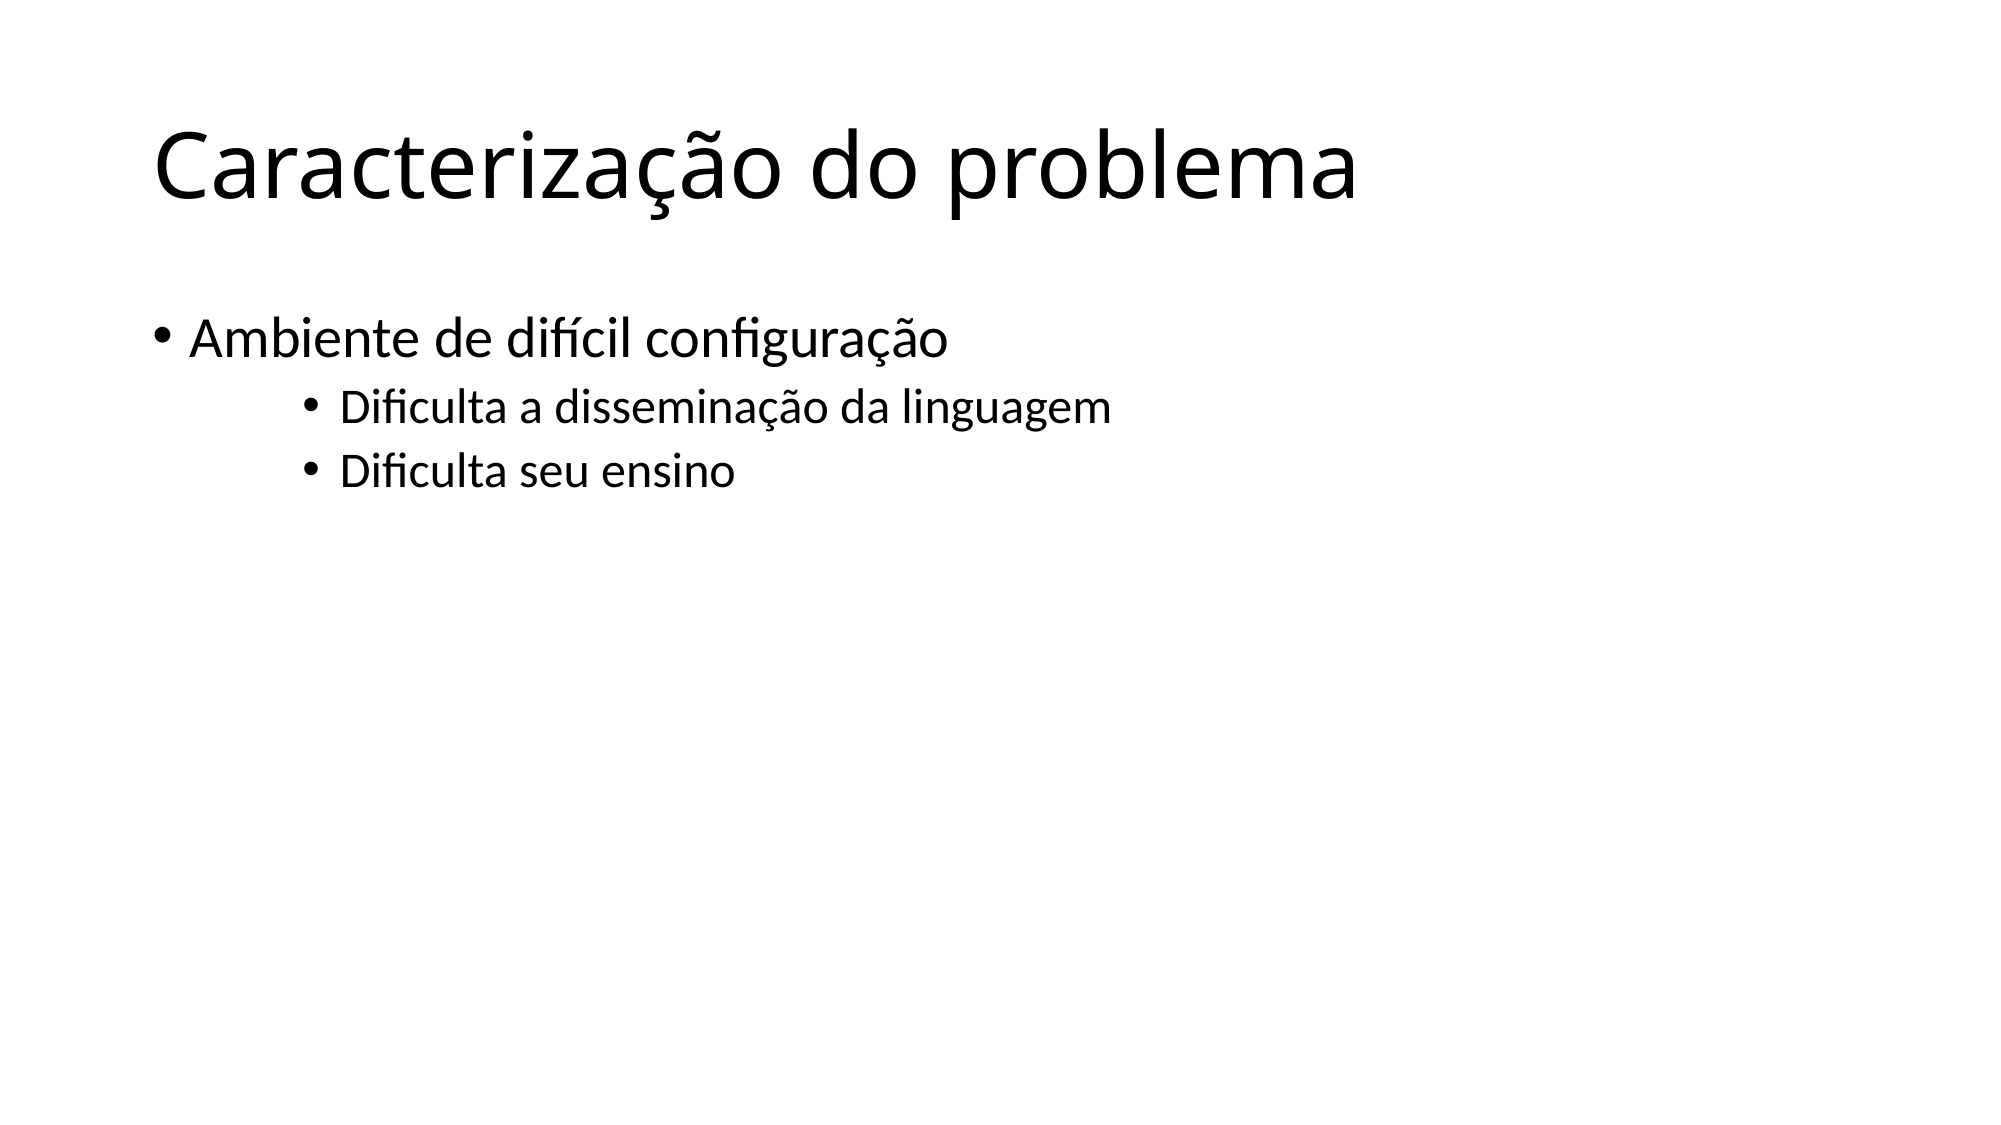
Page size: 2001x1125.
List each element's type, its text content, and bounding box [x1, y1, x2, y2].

title Caracterização do problema [137, 59, 1863, 278]
list Ambiente de difícil configuração Dificulta a disseminação da linguagem Dificulta seu ensino [137, 299, 1863, 1014]
